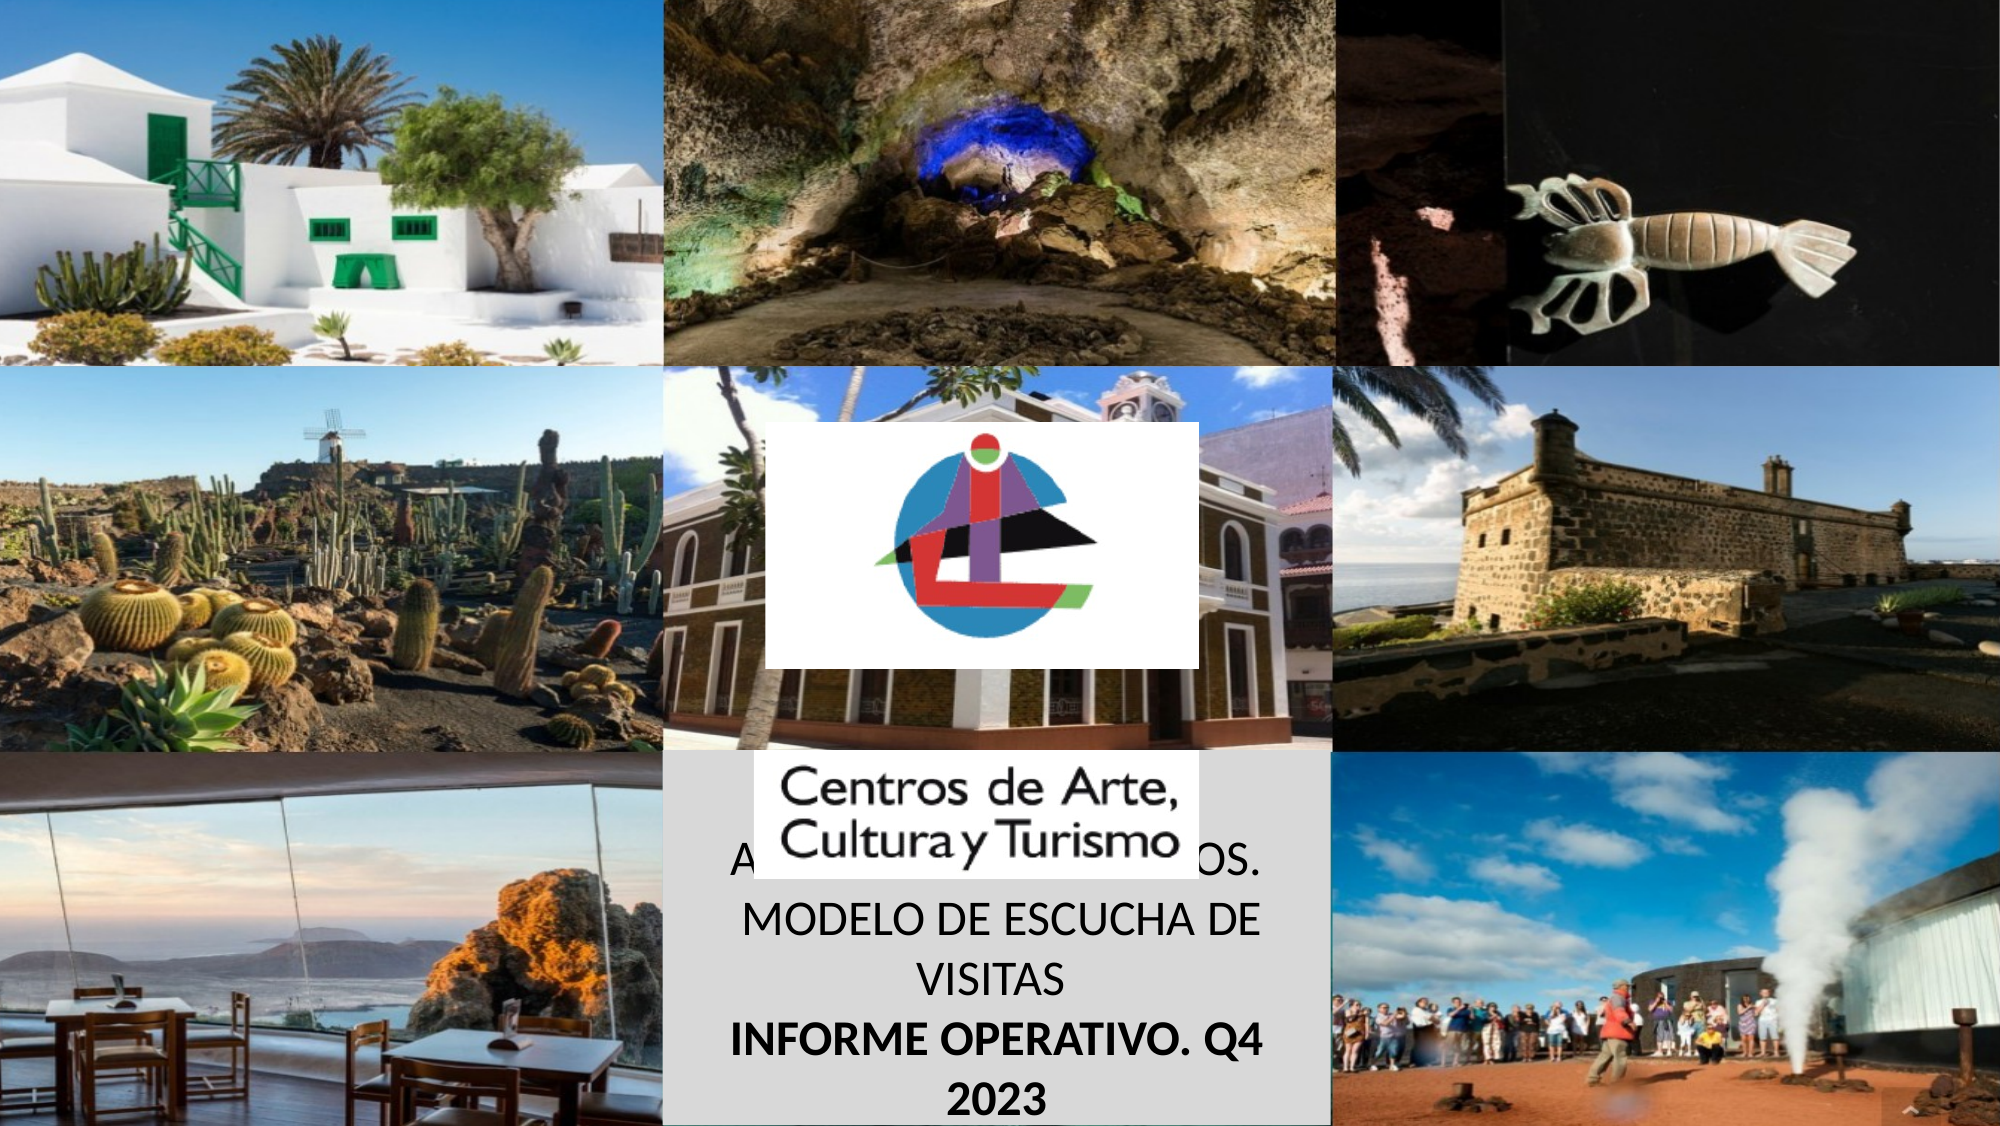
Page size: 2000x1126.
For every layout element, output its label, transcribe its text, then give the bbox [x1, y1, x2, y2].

text_box Análisis de Resultados. Modelo de Escucha de Visitas Informe Operativo. Q4 2023 [662, 750, 1331, 1126]
picture [0, 0, 2000, 1126]
picture [1331, 834, 1337, 845]
